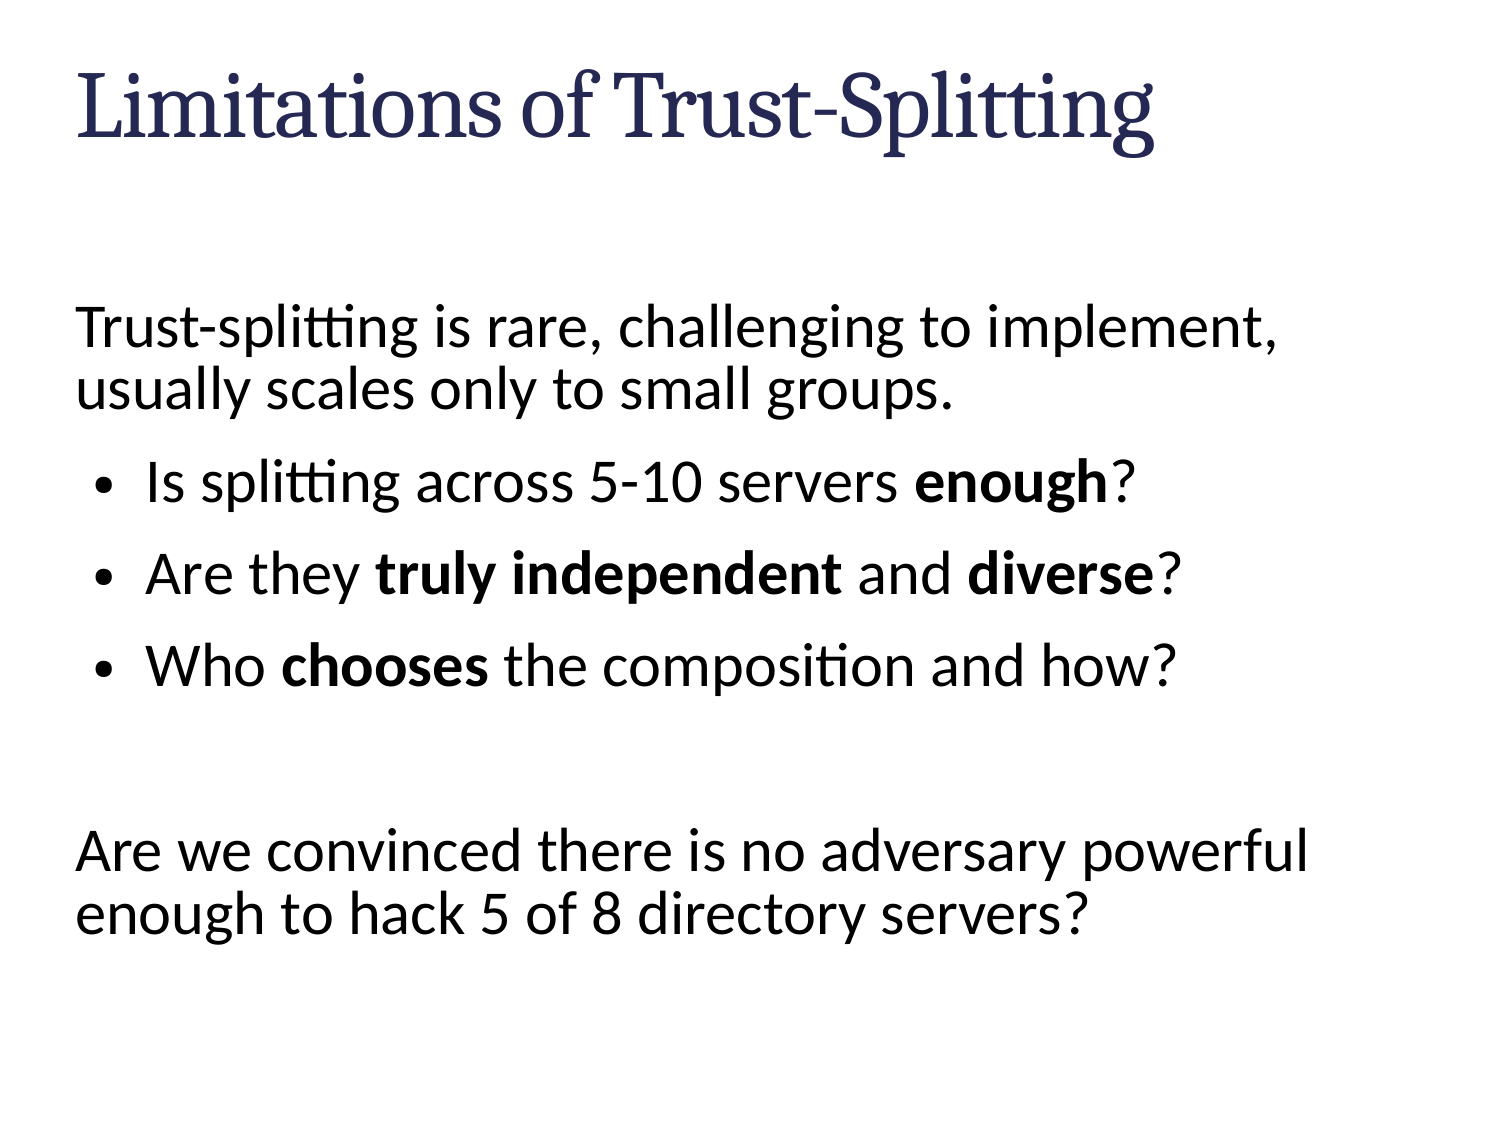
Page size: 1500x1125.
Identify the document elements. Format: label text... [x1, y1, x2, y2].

title Limitations of Trust-Splitting [75, 12, 1471, 200]
list Trust-splitting is rare, challenging to implement, usually scales only to small groups. Is splitting across 5-10 servers enough? Are they truly independent and diverse? Who chooses the composition and how? Are we convinced there is no adversary powerful enough to hack 5 of 8 directory servers? [75, 299, 1325, 1051]
